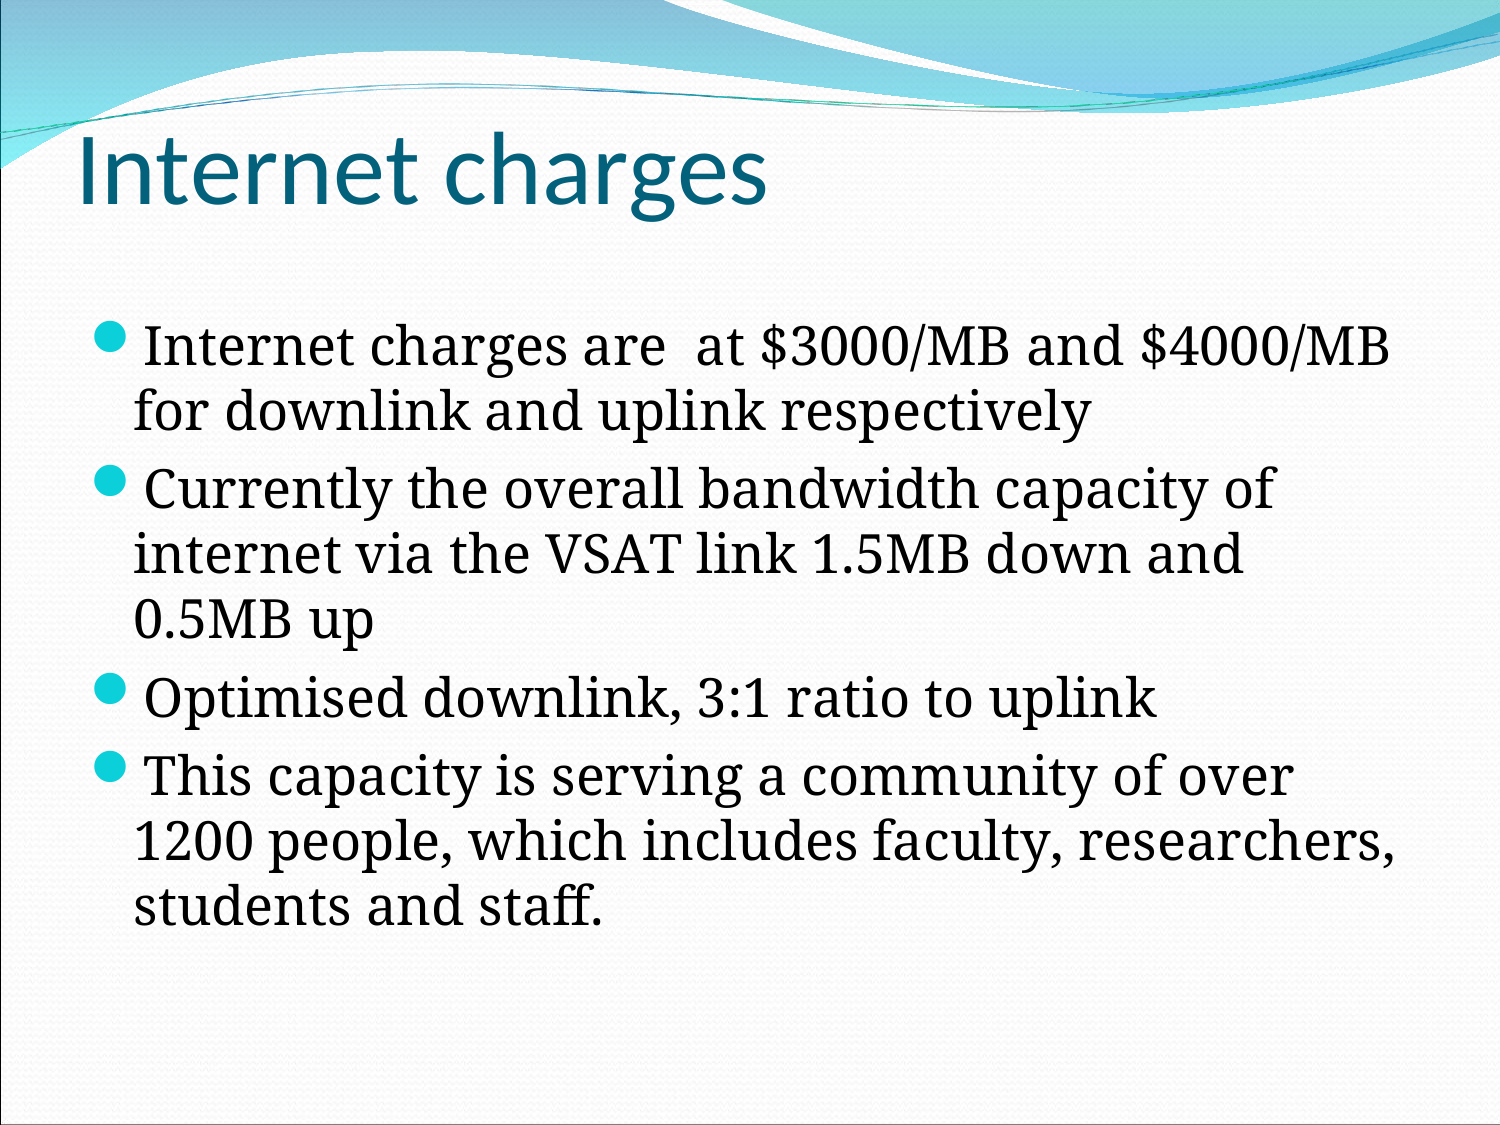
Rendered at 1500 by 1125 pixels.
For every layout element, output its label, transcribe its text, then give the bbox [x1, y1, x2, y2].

text_box Internet charges are at $3000/MB and $4000/MB for downlink and uplink respectively Currently the overall bandwidth capacity of internet via the VSAT link 1.5MB down and 0.5MB up Optimised downlink, 3:1 ratio to uplink This capacity is serving a community of over 1200 people, which includes faculty, researchers, students and staff. [75, 224, 1426, 897]
text_box Internet charges [75, 115, 1426, 224]
picture [0, 0, 1500, 1125]
